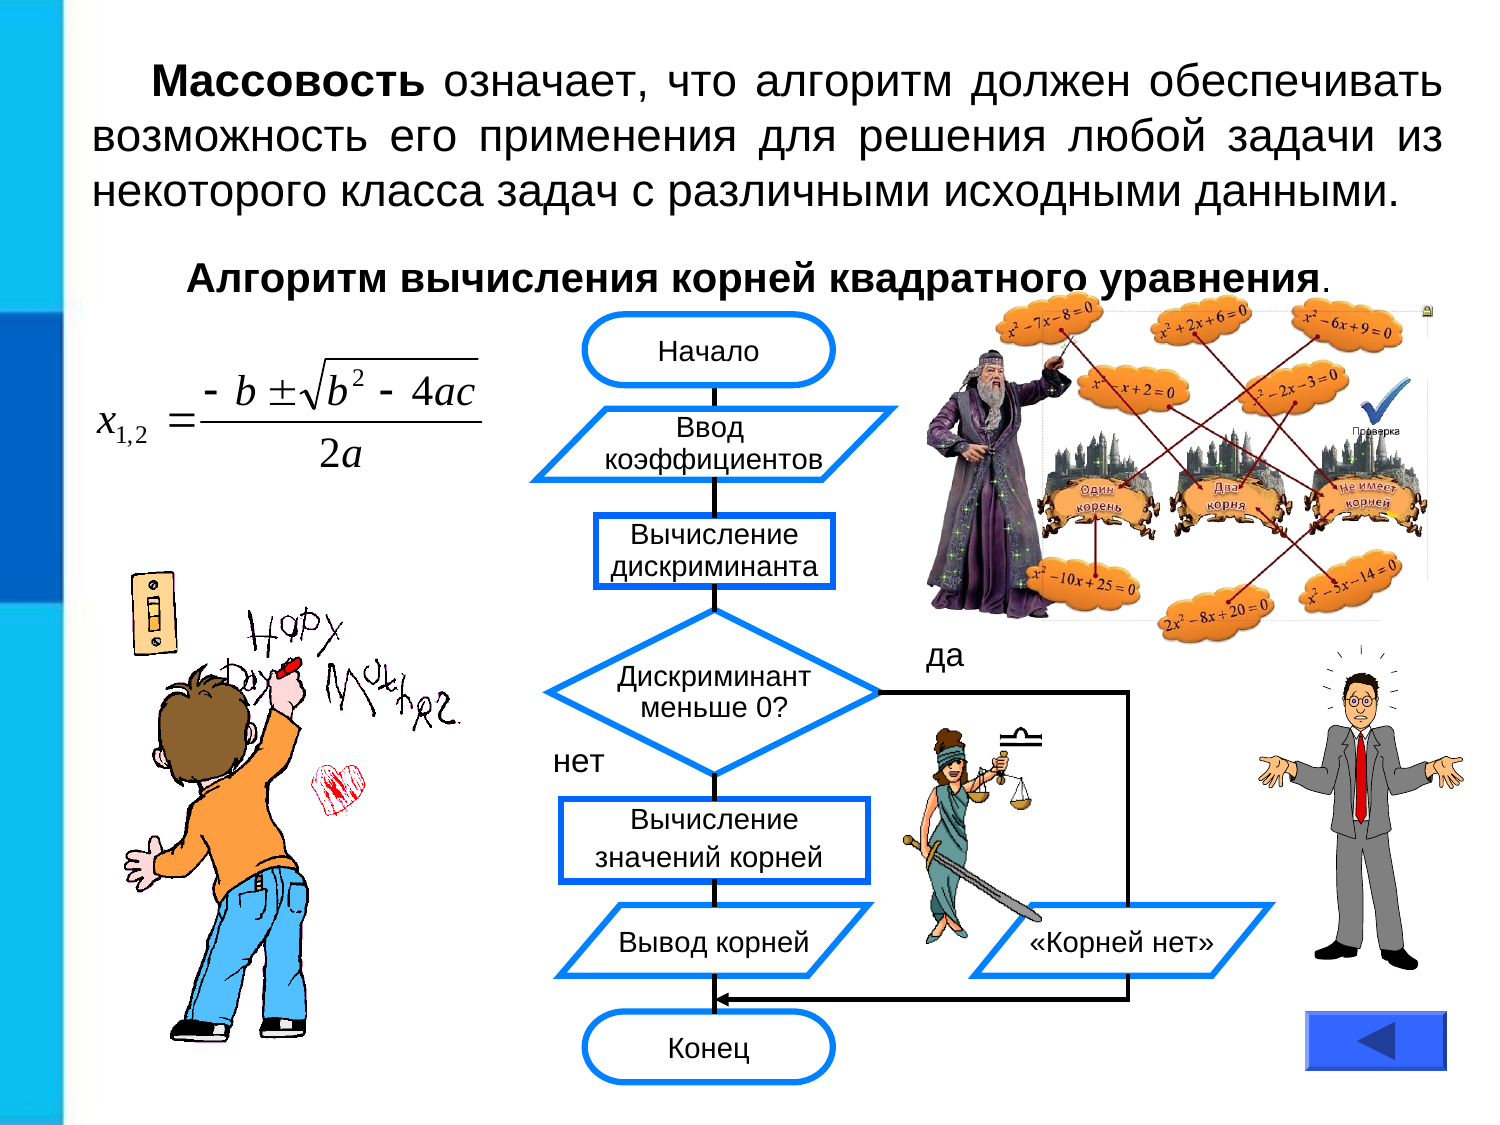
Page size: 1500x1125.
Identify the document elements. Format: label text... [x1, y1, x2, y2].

text_box [1306, 1011, 1447, 1071]
text_box Вычисление дискриминанта [596, 515, 833, 587]
text_box Алгоритм вычисления корней квадратного уравнения. [171, 243, 1447, 309]
text_box Дискриминант меньше 0? [549, 610, 878, 774]
text_box Вычисление значений корней [560, 798, 869, 882]
text_box Начало [584, 314, 833, 386]
text_box Вывод корней [559, 904, 869, 976]
text_box Конец [584, 1011, 833, 1083]
text_box «Корней нет» [974, 904, 1257, 976]
text_box да [903, 633, 987, 681]
text_box Массовость означает, что алгоритм должен обеспечивать возможность его применения для решения любой задачи из некоторого класса задач с различными исходными данными. [76, 42, 1459, 224]
text_box нет [537, 739, 621, 787]
text_box Ввод коэффициентов [536, 408, 892, 480]
picture [0, 0, 1500, 1125]
chart [88, 350, 491, 477]
